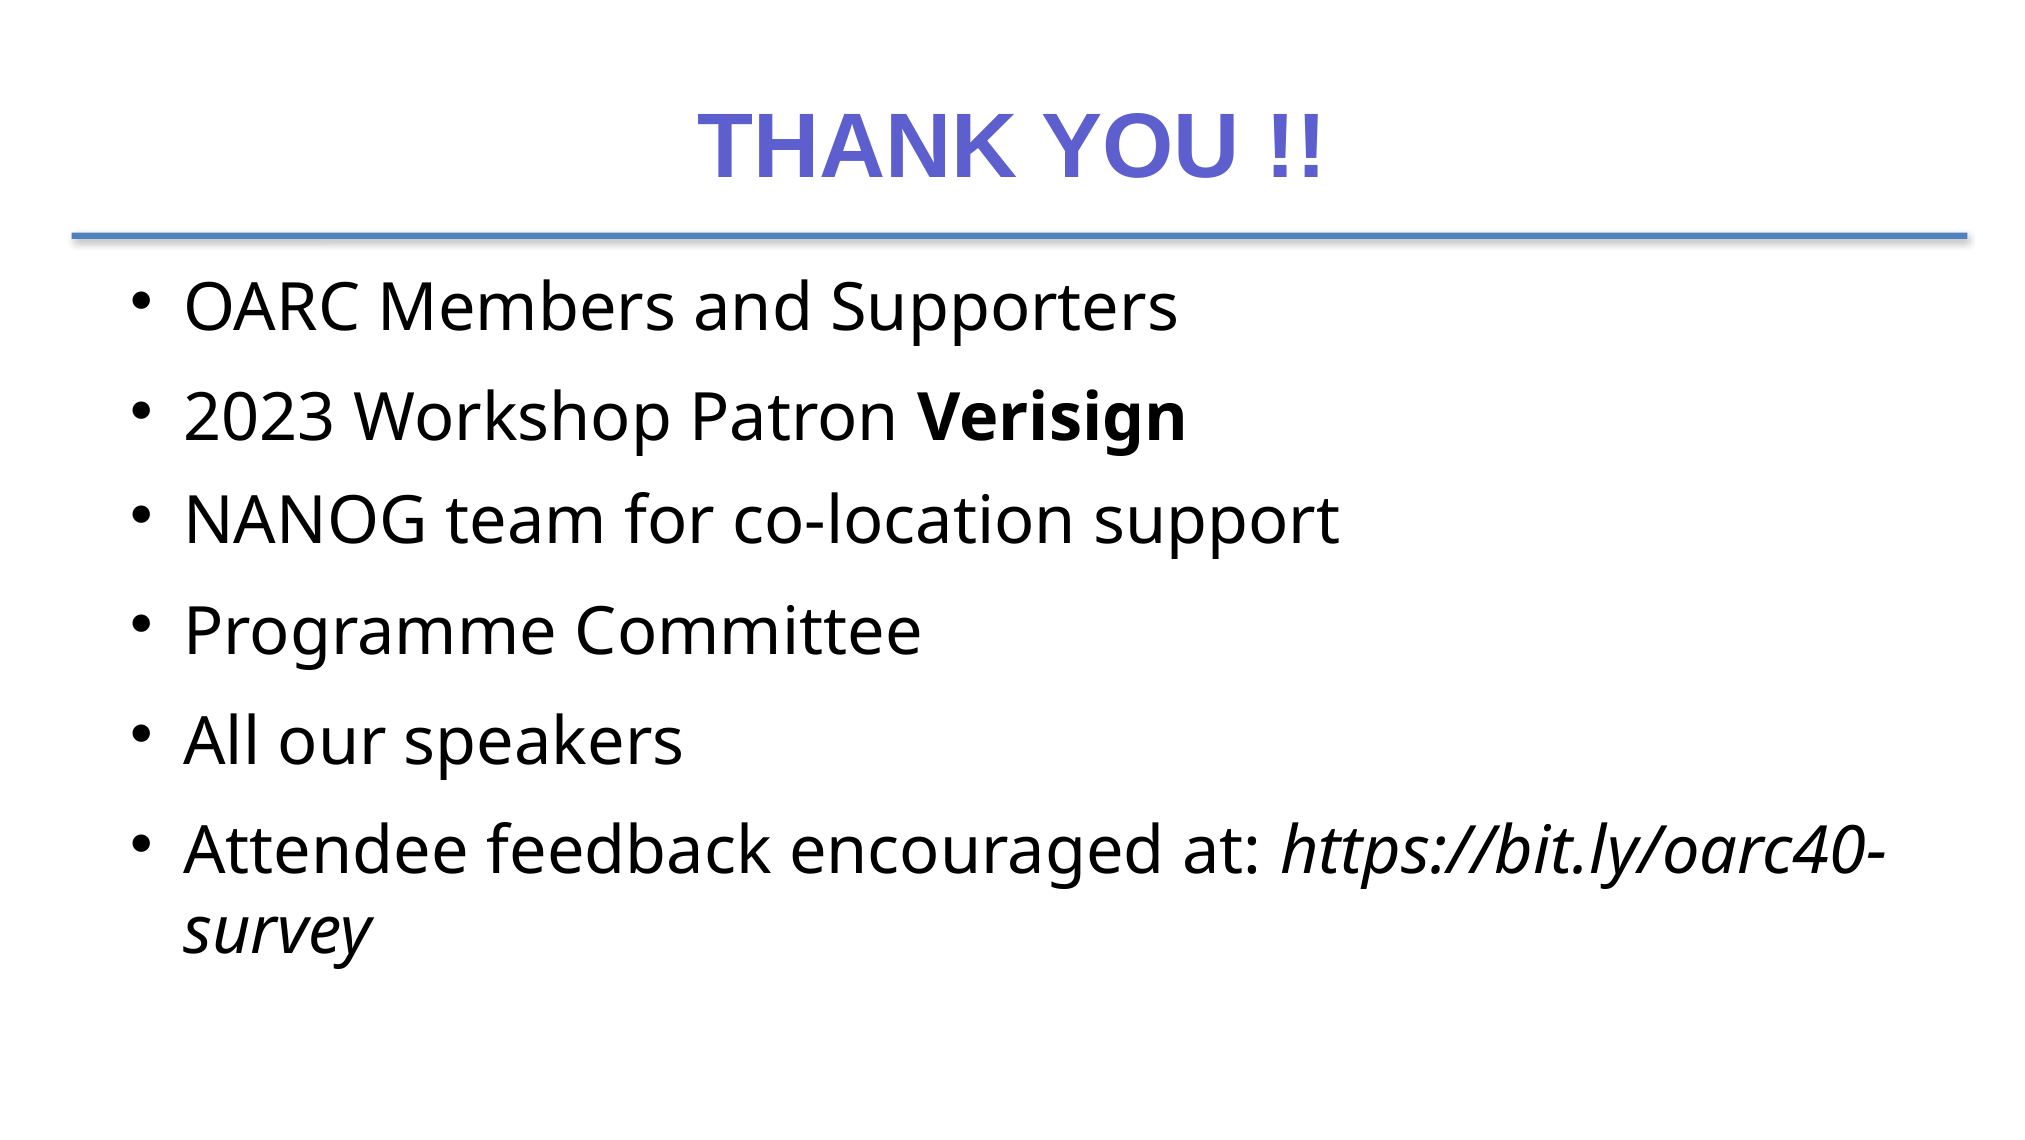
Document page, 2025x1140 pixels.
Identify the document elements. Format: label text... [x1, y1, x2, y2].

text_box OARC Members and Supporters 2023 Workshop Patron Verisign NANOG team for co-location support Programme Committee All our speakers Attendee feedback encouraged at: https://bit.ly/oarc40-survey [112, 264, 1988, 1109]
text_box THANK YOU !! [101, 45, 1924, 236]
